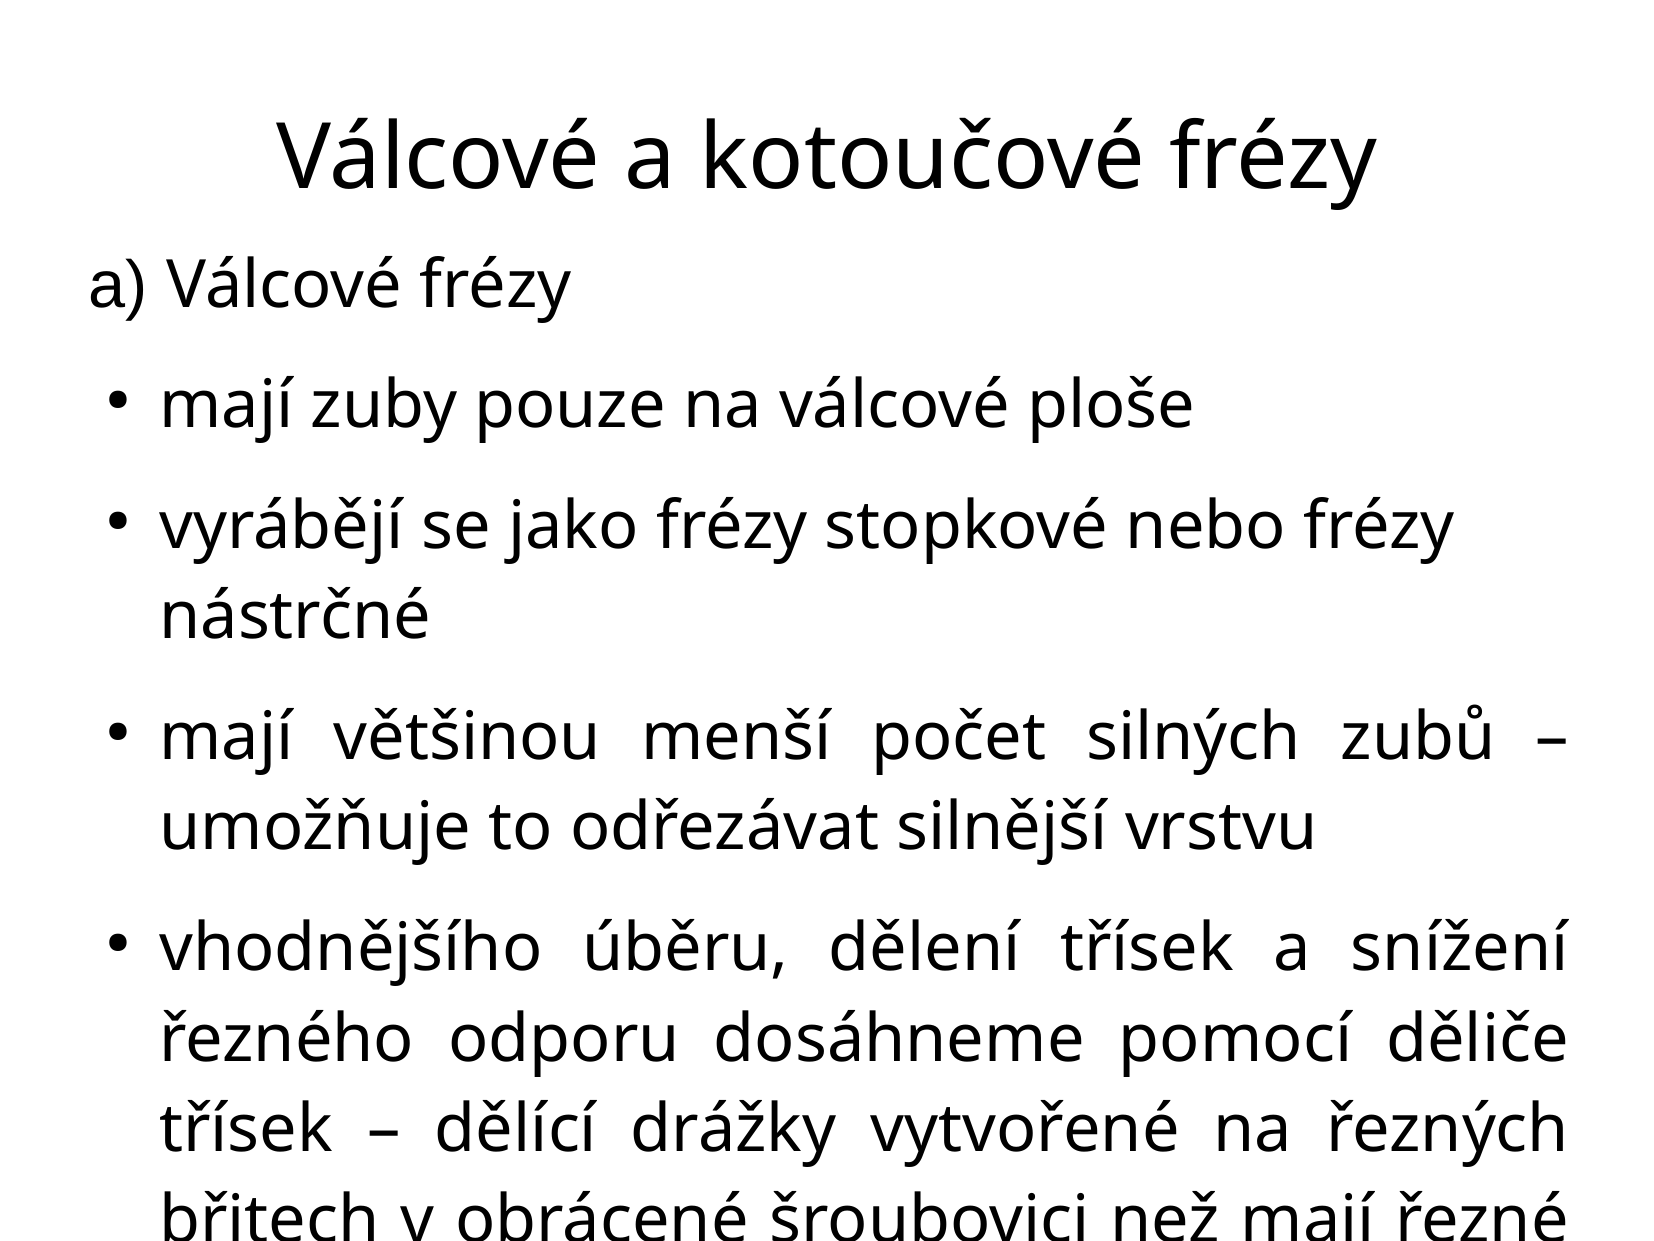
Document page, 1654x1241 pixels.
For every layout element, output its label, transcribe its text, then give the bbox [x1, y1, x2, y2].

title Válcové a kotoučové frézy [82, 49, 1571, 257]
list a) Válcové frézy mají zuby pouze na válcové ploše vyrábějí se jako frézy stopkové nebo frézy nástrčné mají většinou menší počet silných zubů – umožňuje to odřezávat silnější vrstvu vhodnějšího úběru, dělení třísek a snížení řezného odporu dosáhneme pomocí děliče třísek – dělící drážky vytvořené na řezných břitech v obrácené šroubovici než mají řezné břity – hrubování s horší kvalitou povrchu [88, 236, 1571, 1241]
